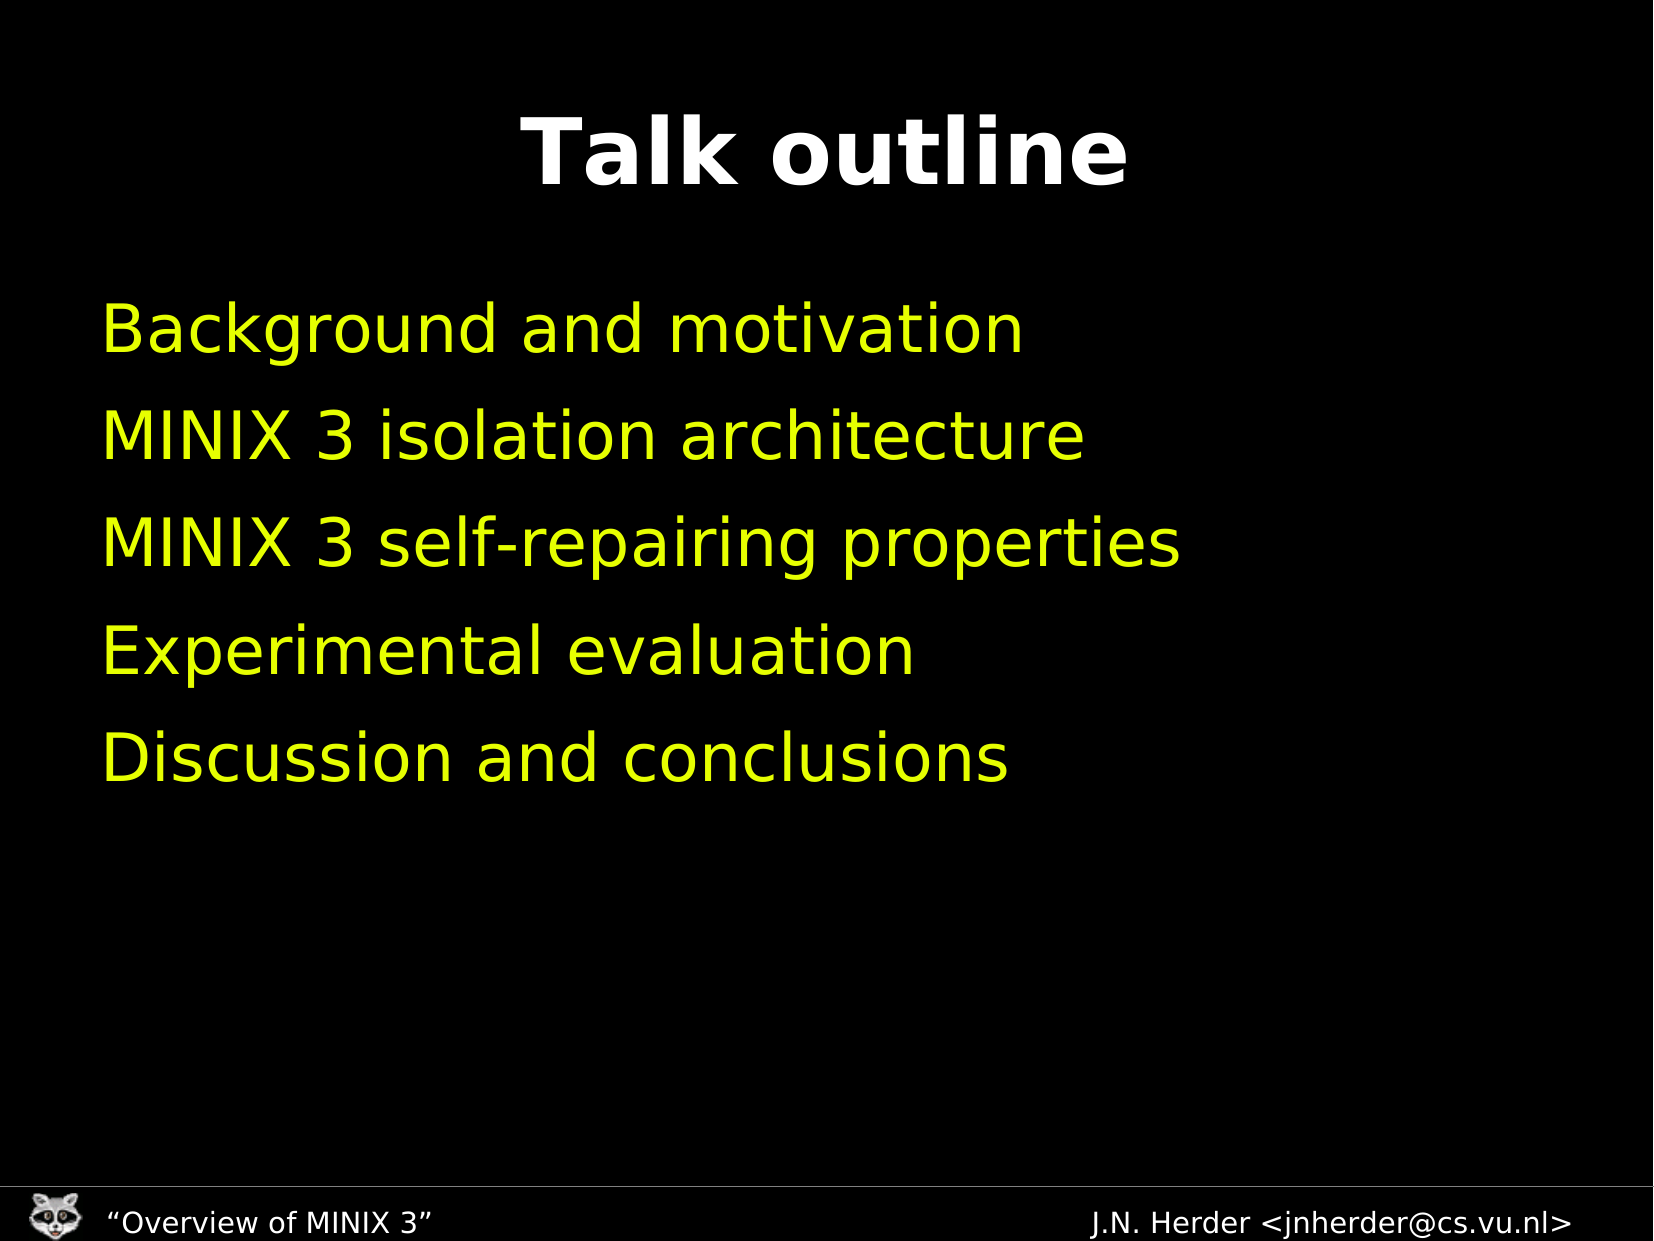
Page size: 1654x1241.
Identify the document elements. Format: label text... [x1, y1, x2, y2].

title Talk outline [82, 56, 1571, 250]
picture [29, 1193, 83, 1241]
list Background and motivation MINIX 3 isolation architecture MINIX 3 self-repairing properties Experimental evaluation Discussion and conclusions [82, 290, 1571, 1109]
